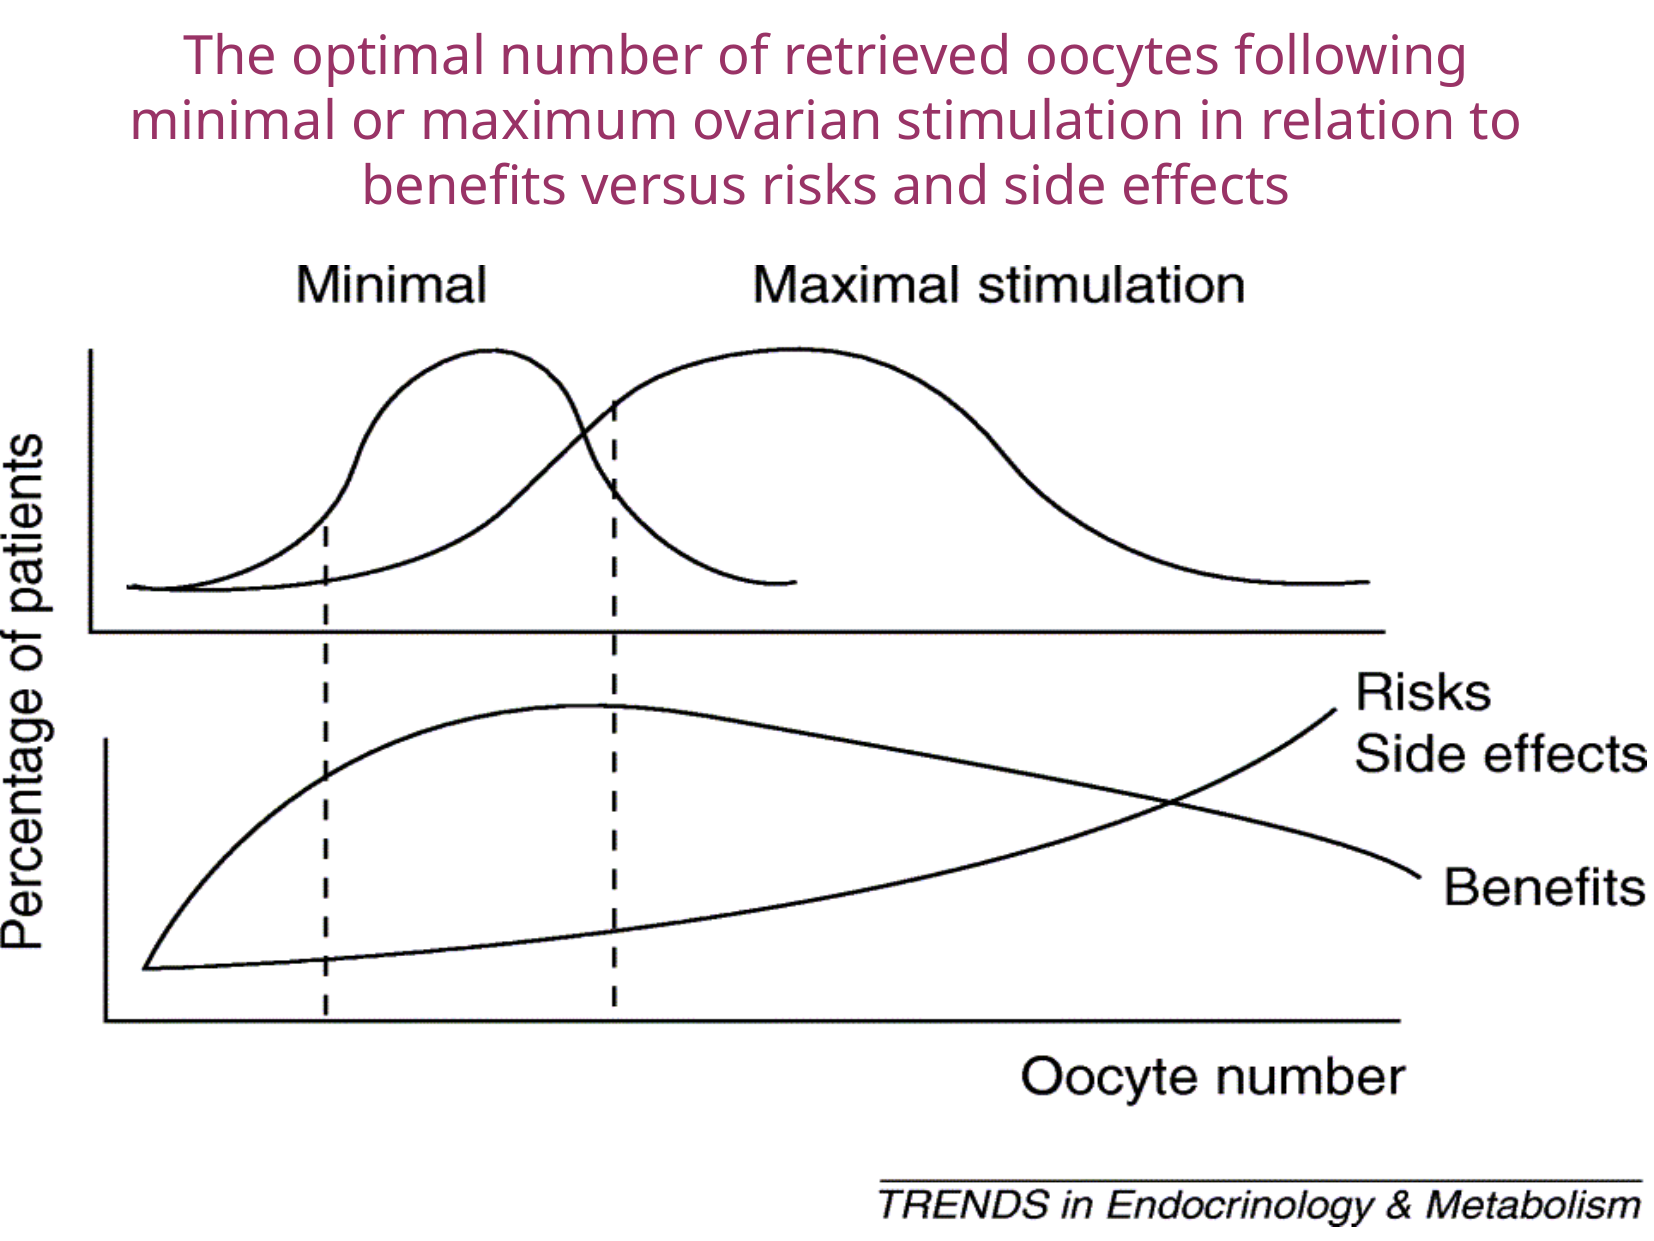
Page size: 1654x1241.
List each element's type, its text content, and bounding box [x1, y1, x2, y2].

picture [0, 265, 1647, 1227]
title The optimal number of retrieved oocytes following minimal or maximum ovarian stimulation in relation to benefits versus risks and side effects [82, 0, 1571, 237]
